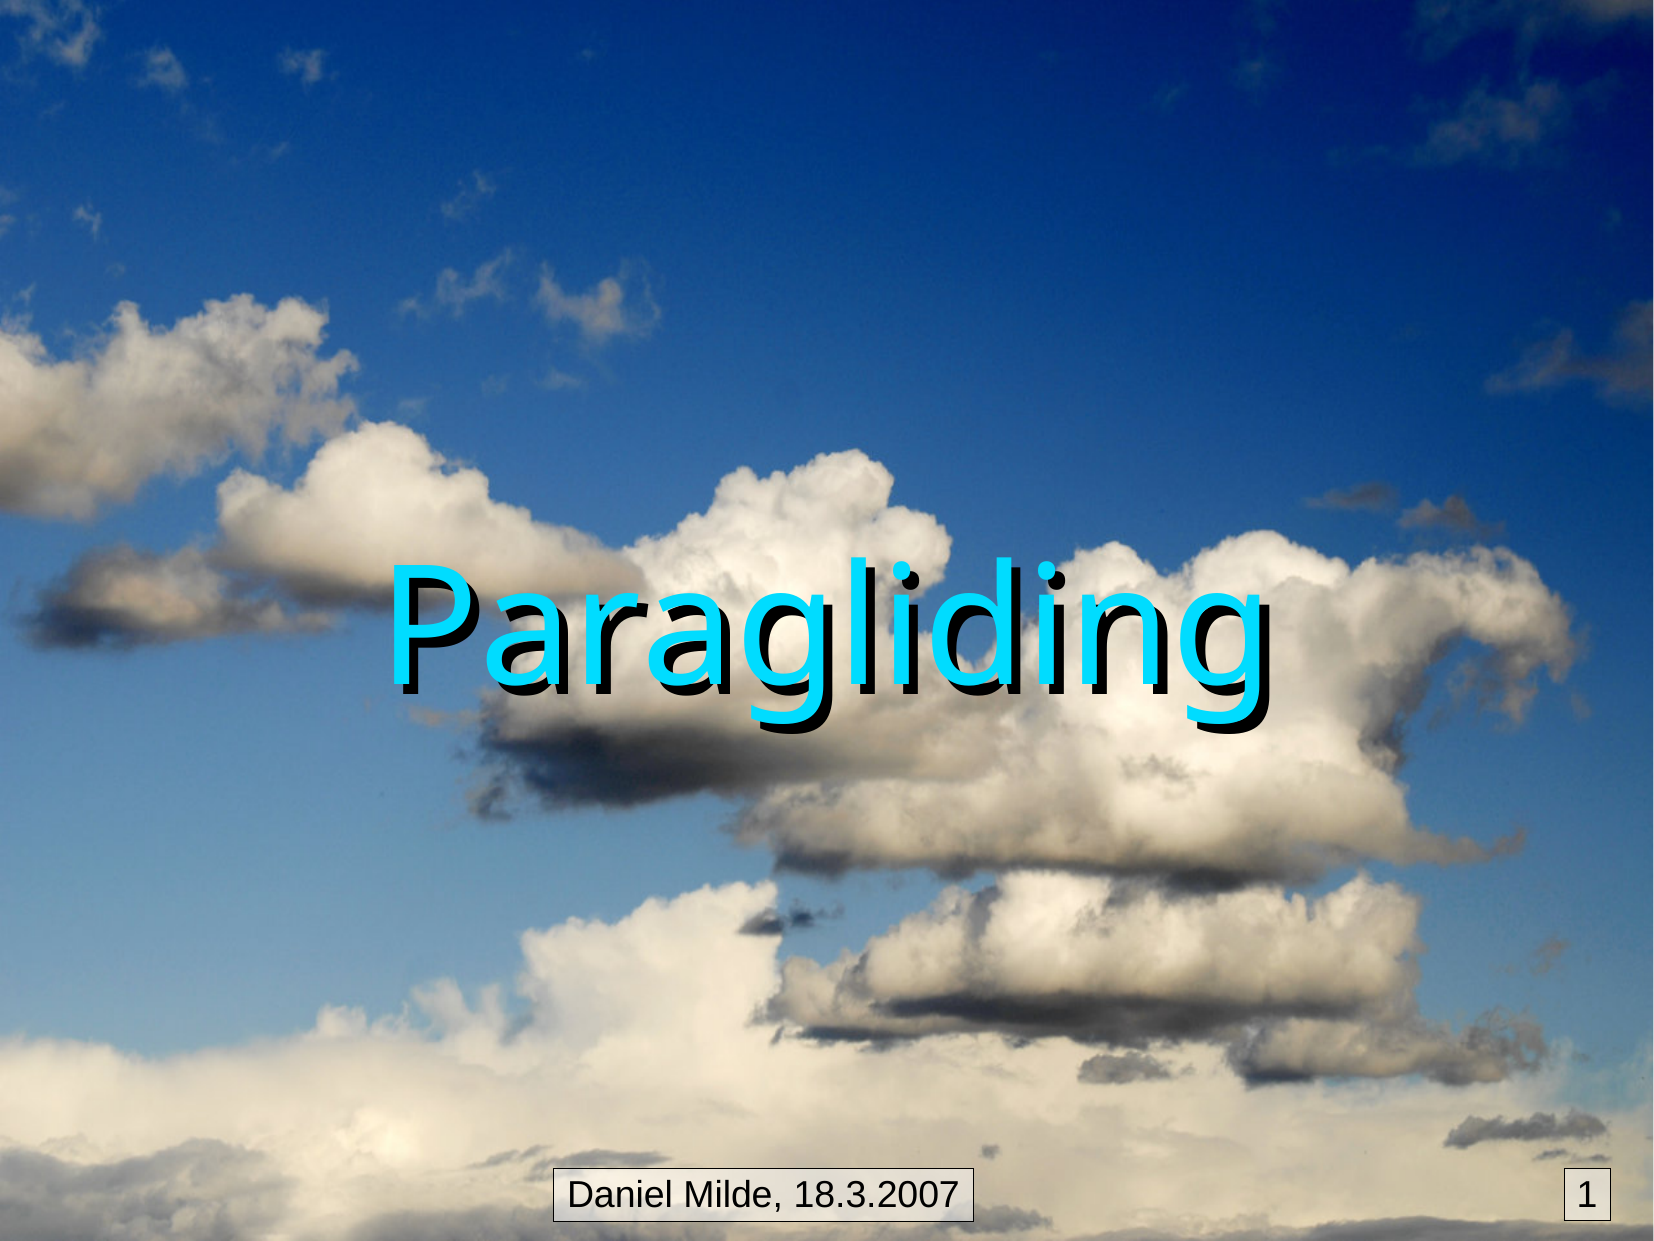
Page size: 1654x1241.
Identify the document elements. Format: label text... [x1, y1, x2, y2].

picture [0, 0, 1654, 1241]
text_box 1 [1564, 1168, 1611, 1221]
text_box Daniel Milde, 18.3.2007 [553, 1168, 974, 1222]
